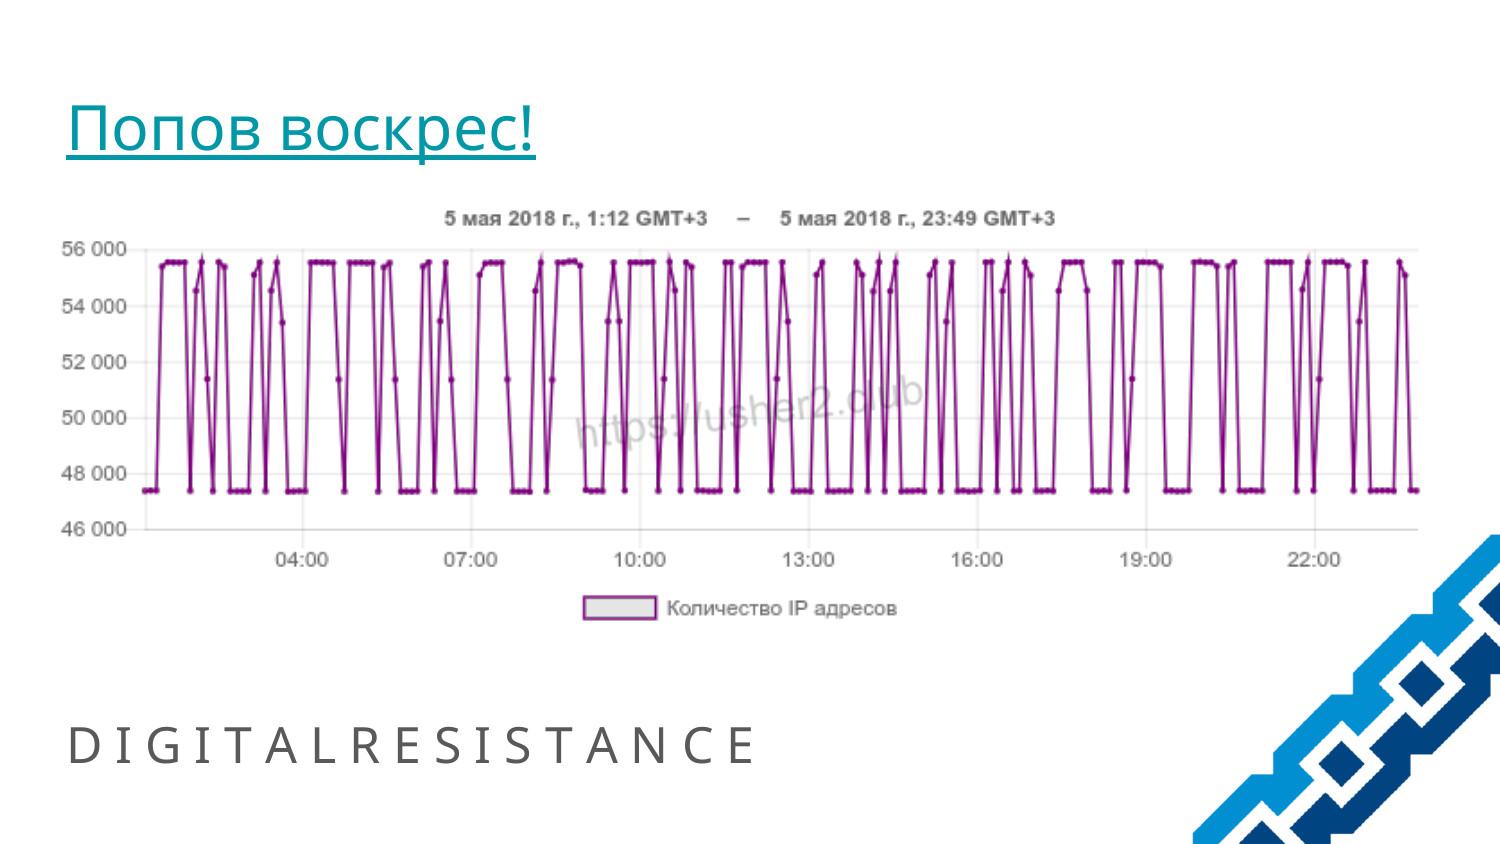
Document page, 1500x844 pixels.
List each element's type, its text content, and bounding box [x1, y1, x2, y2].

picture [0, 0, 1500, 844]
title Попов воскрес! [51, 72, 1449, 167]
list D I G I T A L R E S I S T A N C E [51, 694, 1036, 794]
picture [1220, 564, 1500, 844]
